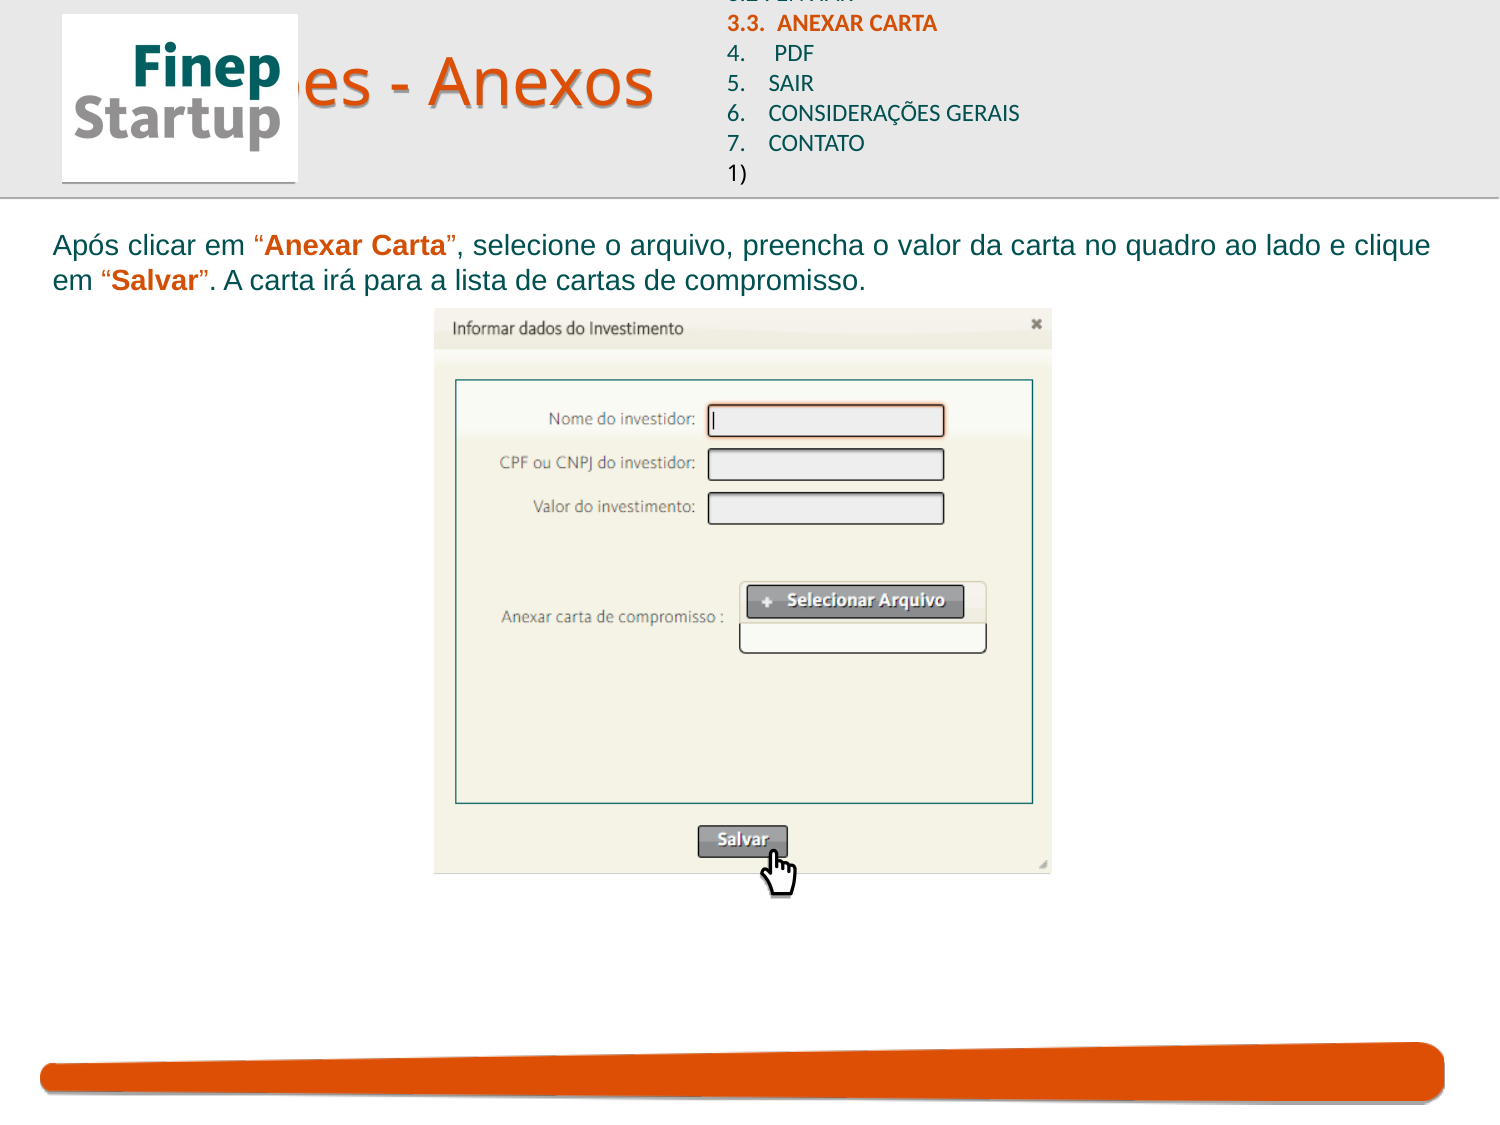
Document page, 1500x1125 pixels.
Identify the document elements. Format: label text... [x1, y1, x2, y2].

picture [434, 308, 1052, 901]
text_box Após clicar em “Anexar Carta”, selecione o arquivo, preencha o valor da carta no quadro ao lado e clique em “Salvar”. A carta irá para a lista de cartas de compromisso. [37, 219, 1448, 304]
text_box 1. 1º ACESSO 2. CADASTRO 3. BOTÕES DO FORMULÁRIO 3.1. SALVAR 3.2 . ENVIAR 3.3. ANEXAR CARTA 4. PDF 5. SAIR 6. CONSIDERAÇÕES GERAIS 7. CONTATO [712, 0, 1480, 195]
picture [62, 14, 298, 182]
